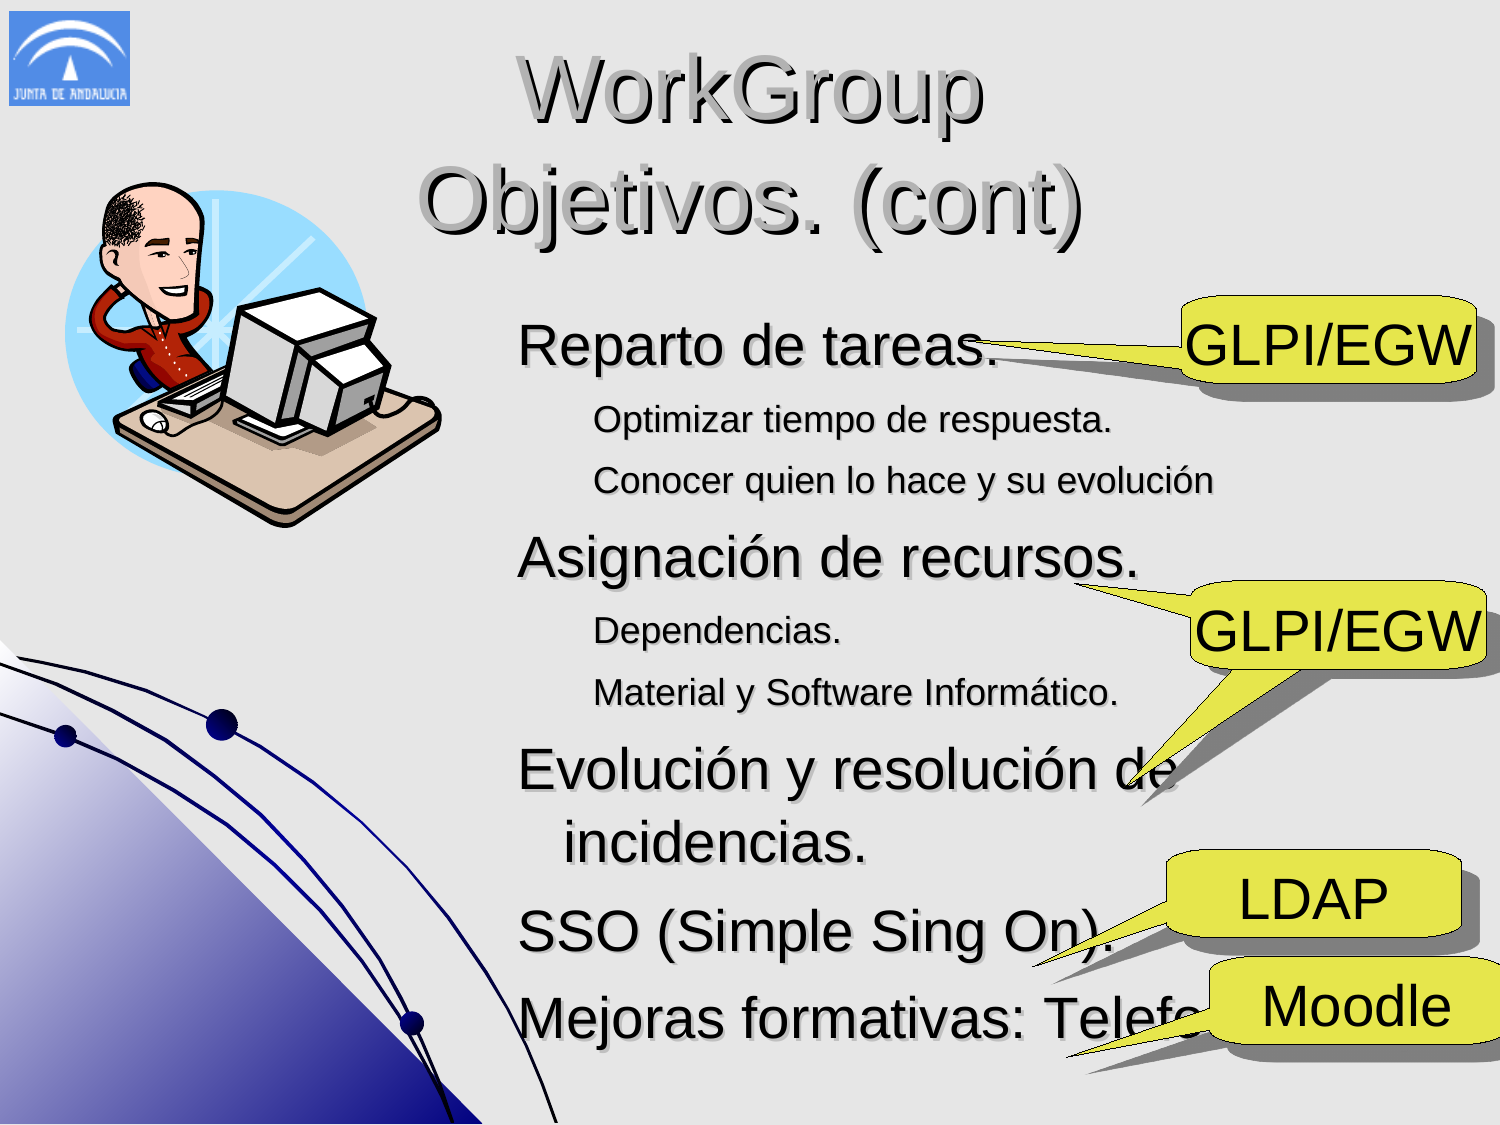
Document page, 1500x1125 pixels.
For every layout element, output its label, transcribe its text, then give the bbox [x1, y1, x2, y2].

picture [65, 178, 443, 532]
text_box GLPI/EGW [962, 295, 1477, 384]
text_box Moodle [1066, 956, 1500, 1058]
picture [9, 11, 130, 106]
text_box LDAP [1032, 849, 1462, 967]
list Reparto de tareas. Optimizar tiempo de respuesta. Conocer quien lo hace y su evolución Asignación de recursos. Dependencias. Material y Software Informático. Evolución y resolución de incidencias. SSO (Simple Sing On). Mejoras formativas: Teleformación. [442, 301, 1477, 1039]
text_box GLPI/EGW [1074, 580, 1487, 670]
title WorkGroup Objetivos. (cont) [75, 16, 1425, 262]
text_box GLPI/EGW [1123, 670, 1301, 789]
